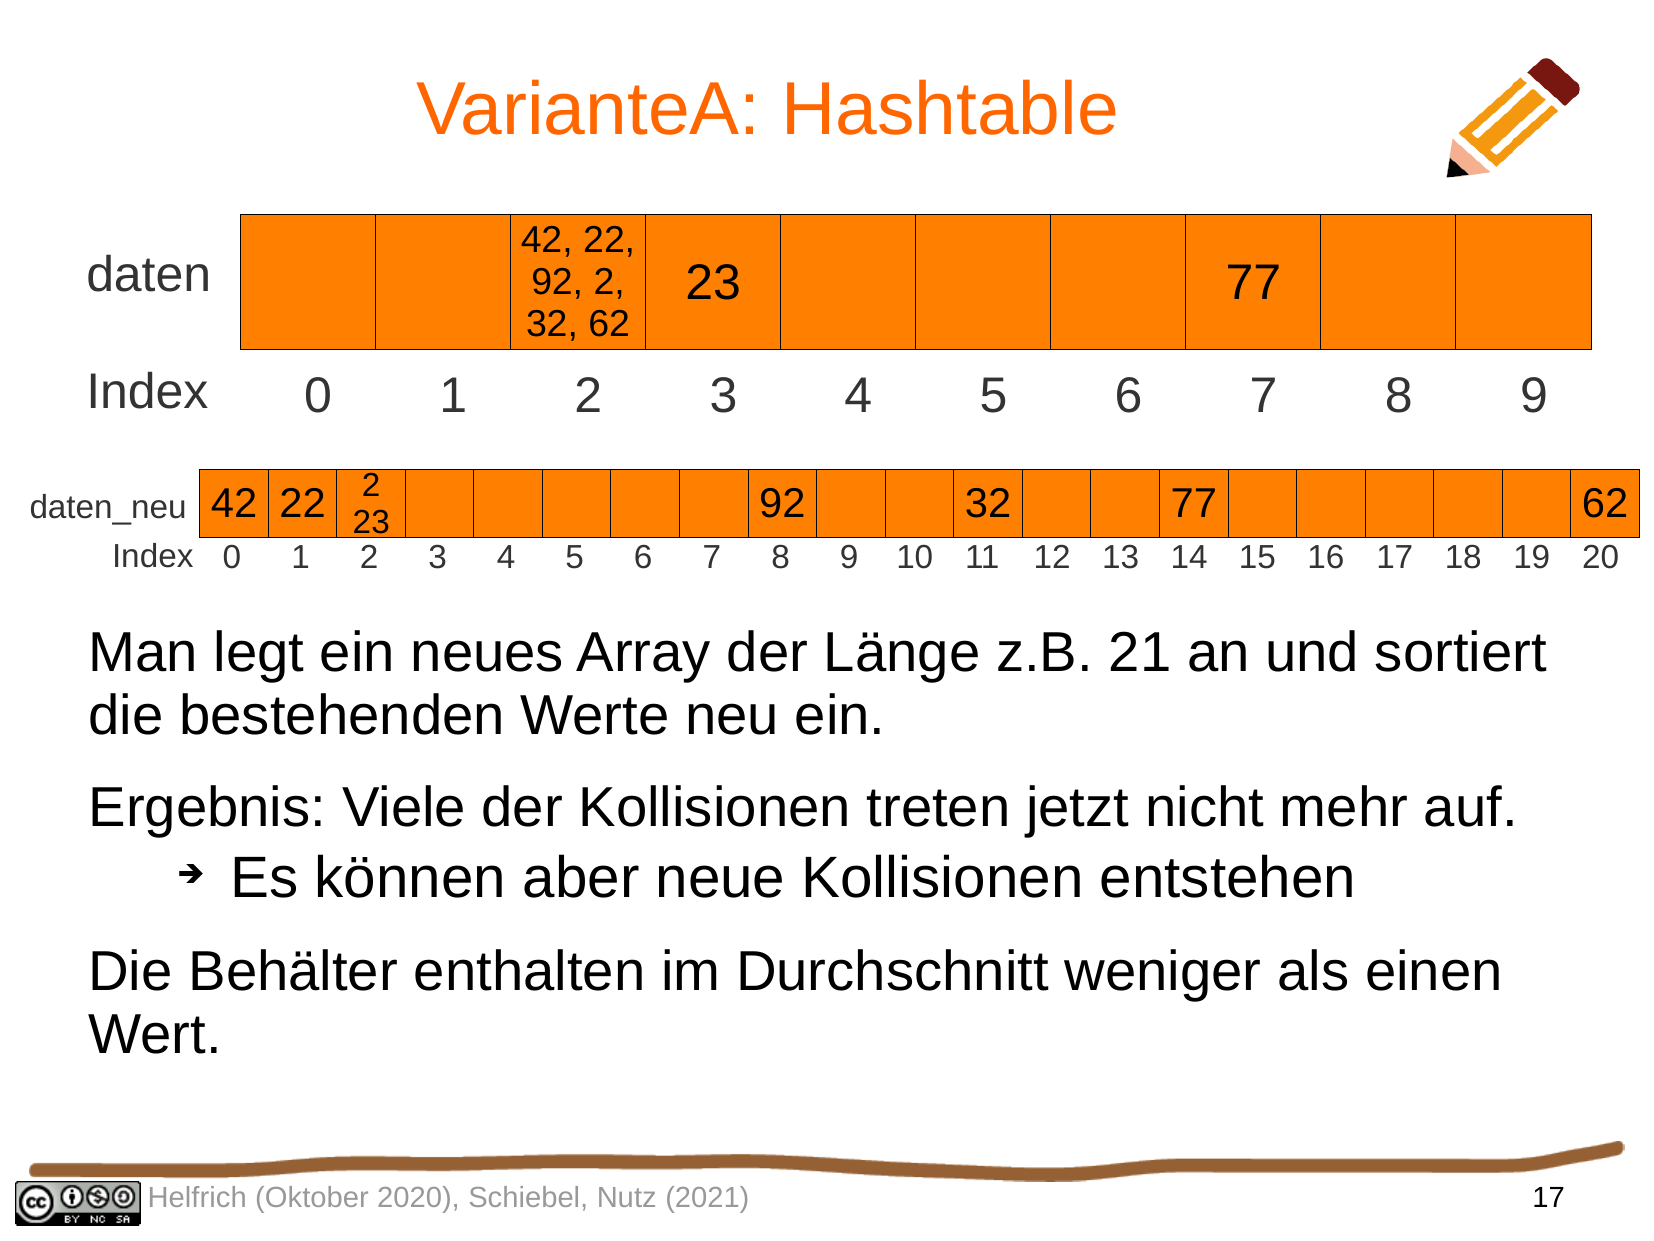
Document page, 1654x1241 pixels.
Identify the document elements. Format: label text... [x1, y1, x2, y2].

text_box [405, 469, 748, 538]
picture [1447, 58, 1580, 178]
text_box [1320, 214, 1592, 350]
text_box 9 [1505, 359, 1597, 461]
text_box 32 [953, 469, 1022, 538]
text_box 6 [1099, 359, 1192, 461]
text_box [240, 214, 510, 350]
text_box 1 [424, 359, 517, 461]
text_box [1228, 469, 1570, 538]
text_box 0 [207, 531, 257, 584]
text_box 42 [199, 469, 268, 538]
text_box 4 [829, 359, 922, 461]
text_box 18 [1430, 531, 1497, 584]
text_box 5 [550, 531, 599, 584]
text_box 17 [1361, 531, 1429, 584]
text_box 92 [748, 469, 816, 538]
text_box 10 [881, 531, 949, 584]
text_box 20 [1567, 531, 1634, 584]
text_box 42, 22, 92, 2, 32, 62 [510, 214, 645, 350]
list Man legt ein neues Array der Länge z.B. 21 an und sortiert die bestehenden Werte neu ein. Ergebnis: Viele der Kollisionen treten jetzt nicht mehr auf. Es können aber neue Kollisionen entstehen Die Behälter enthalten im Durchschnitt weniger als einen Wert. [88, 620, 1565, 1142]
text_box 1 [276, 531, 325, 584]
title VarianteA: Hashtable [88, 39, 1447, 178]
text_box 2 23 [336, 469, 405, 538]
picture [15, 1141, 1625, 1226]
text_box 3 [694, 359, 787, 461]
text_box 9 [825, 531, 874, 584]
text_box Index [97, 529, 209, 582]
text_box [780, 214, 1185, 350]
text_box Index [71, 355, 284, 457]
text_box daten [71, 239, 357, 326]
text_box 14 [1155, 531, 1223, 584]
text_box [1022, 469, 1159, 538]
text_box 3 [413, 531, 462, 584]
text_box 12 [1018, 531, 1086, 584]
text_box 8 [756, 531, 805, 584]
text_box 4 [482, 531, 531, 584]
text_box 62 [1570, 469, 1640, 538]
text_box 7 [1234, 359, 1327, 461]
text_box 6 [619, 531, 668, 584]
text_box [816, 469, 953, 538]
text_box 15 [1224, 531, 1291, 584]
text_box 13 [1087, 531, 1154, 584]
text_box 77 [1185, 214, 1320, 350]
text_box 0 [289, 359, 381, 461]
text_box 8 [1369, 359, 1462, 461]
text_box 19 [1498, 531, 1566, 584]
text_box 77 [1159, 469, 1228, 538]
text_box 2 [345, 531, 394, 584]
text_box 16 [1292, 531, 1360, 584]
text_box 7 [687, 531, 737, 584]
text_box 11 [950, 531, 1015, 584]
text_box 5 [964, 359, 1057, 461]
text_box daten_neu [14, 481, 202, 534]
text_box 2 [559, 359, 652, 461]
text_box 23 [645, 214, 780, 350]
text_box 22 [268, 469, 336, 538]
